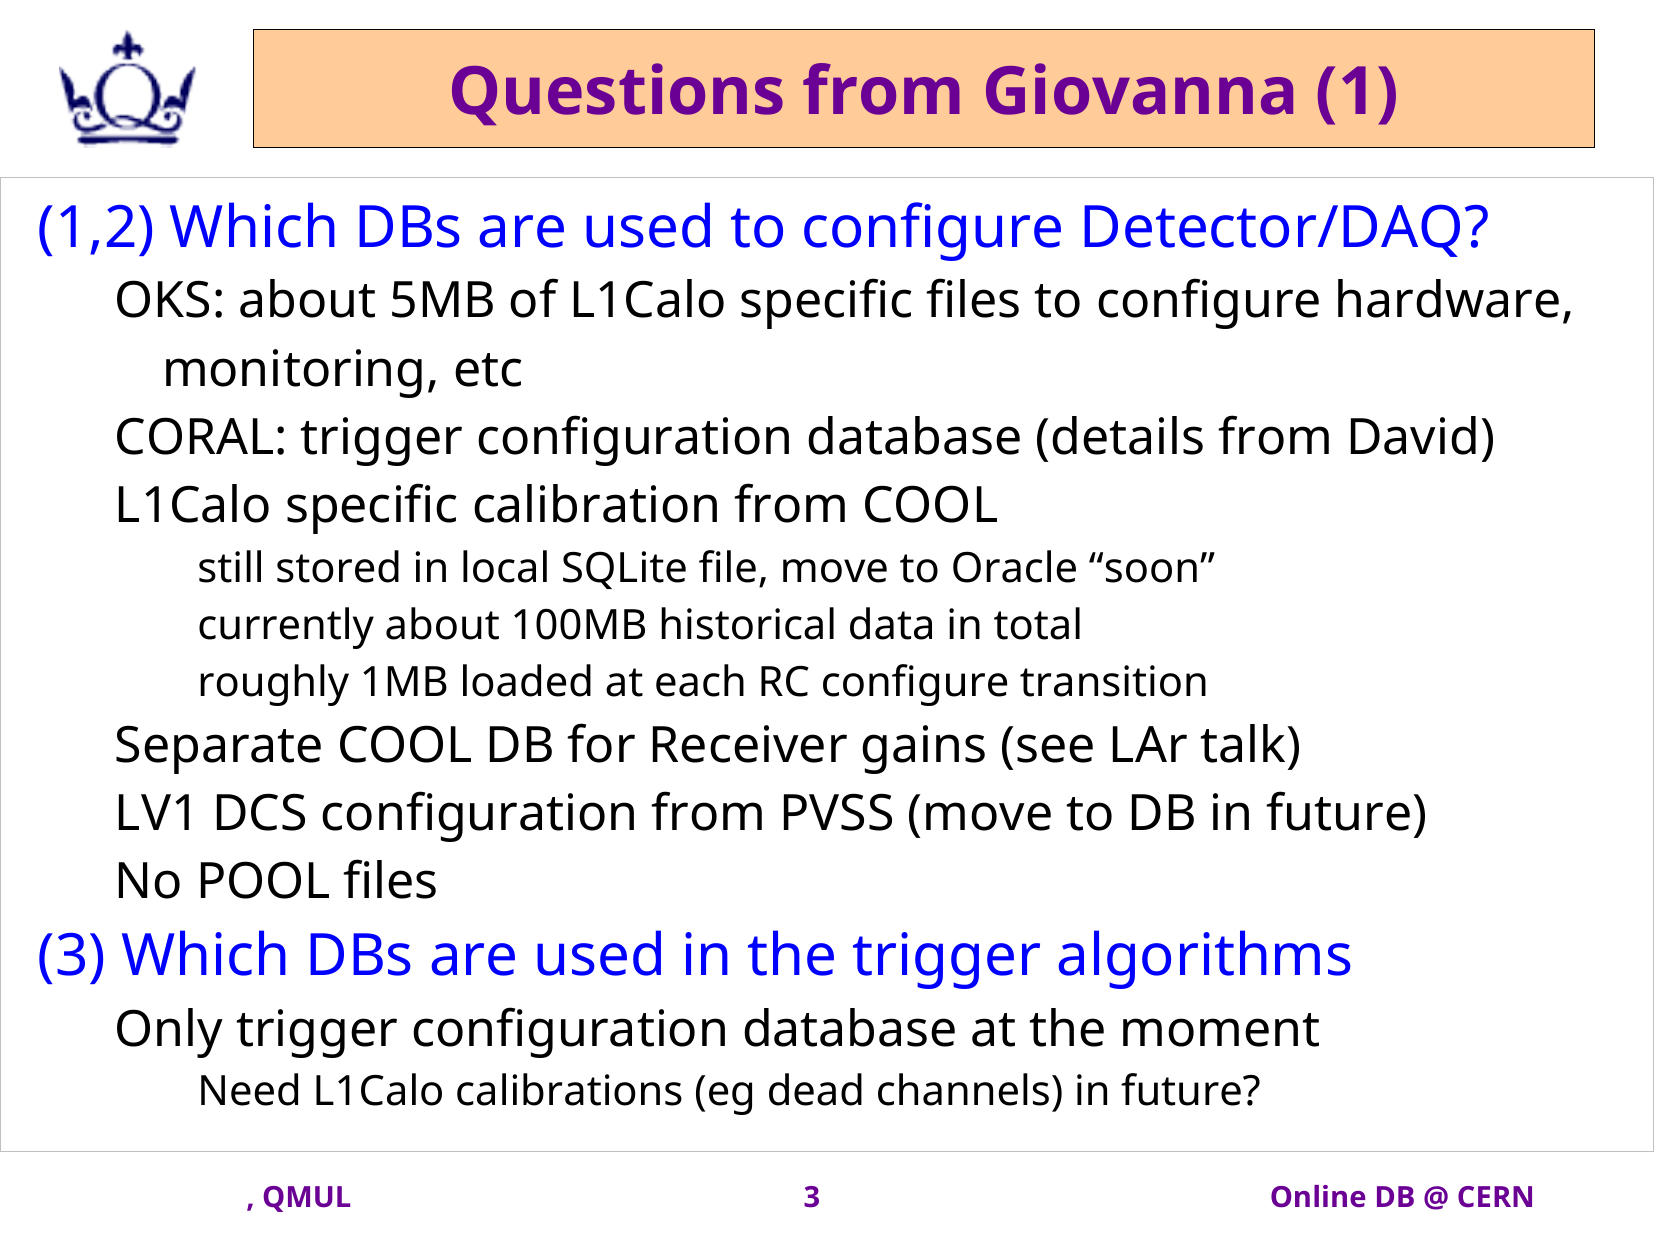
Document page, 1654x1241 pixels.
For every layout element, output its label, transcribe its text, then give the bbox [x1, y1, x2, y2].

title Questions from Giovanna (1) [253, 29, 1595, 148]
picture [59, 29, 200, 148]
list (1,2) Which DBs are used to configure Detector/DAQ? OKS: about 5MB of L1Calo specific files to configure hardware, monitoring, etc CORAL: trigger configuration database (details from David) L1Calo specific calibration from COOL still stored in local SQLite file, move to Oracle “soon” currently about 100MB historical data in total roughly 1MB loaded at each RC configure transition Separate COOL DB for Receiver gains (see LAr talk) LV1 DCS configuration from PVSS (move to DB in future) No POOL files (3) Which DBs are used in the trigger algorithms Only trigger configuration database at the moment Need L1Calo calibrations (eg dead channels) in future? [20, 185, 1632, 1152]
